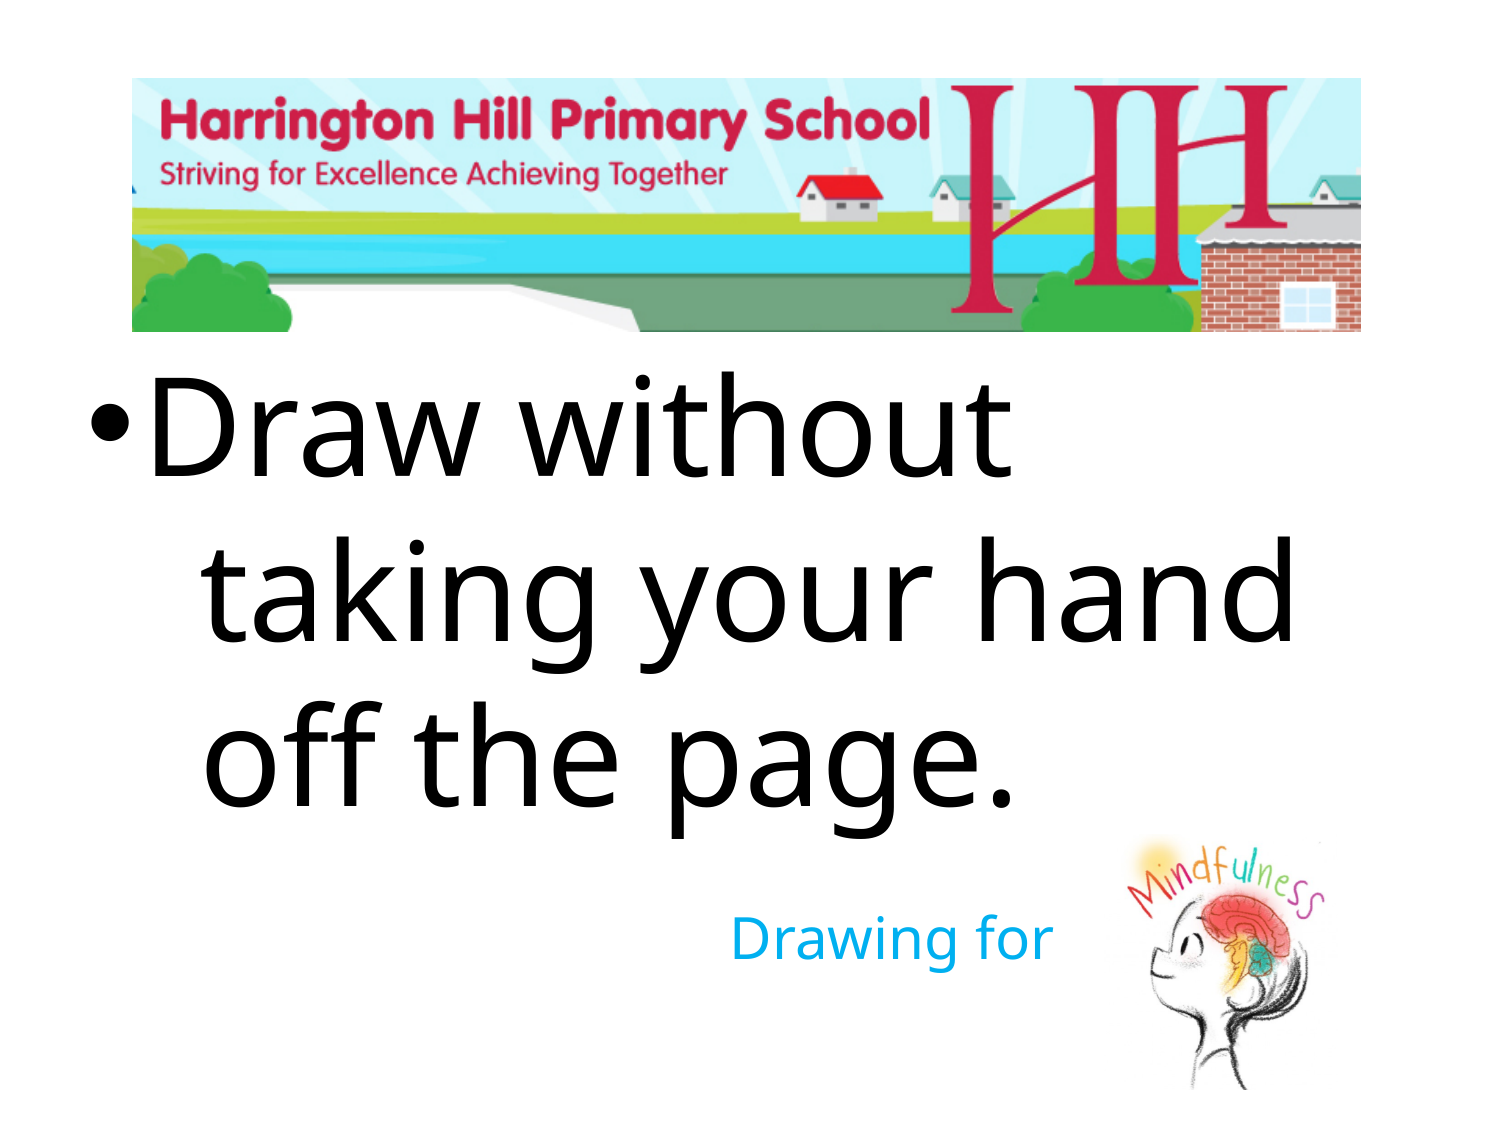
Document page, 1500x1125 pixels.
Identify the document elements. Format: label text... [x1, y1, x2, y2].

list Draw without taking your hand off the page. [71, 331, 1422, 1074]
text_box Drawing for [714, 893, 1128, 980]
picture [132, 78, 1361, 332]
picture [1104, 834, 1338, 1090]
